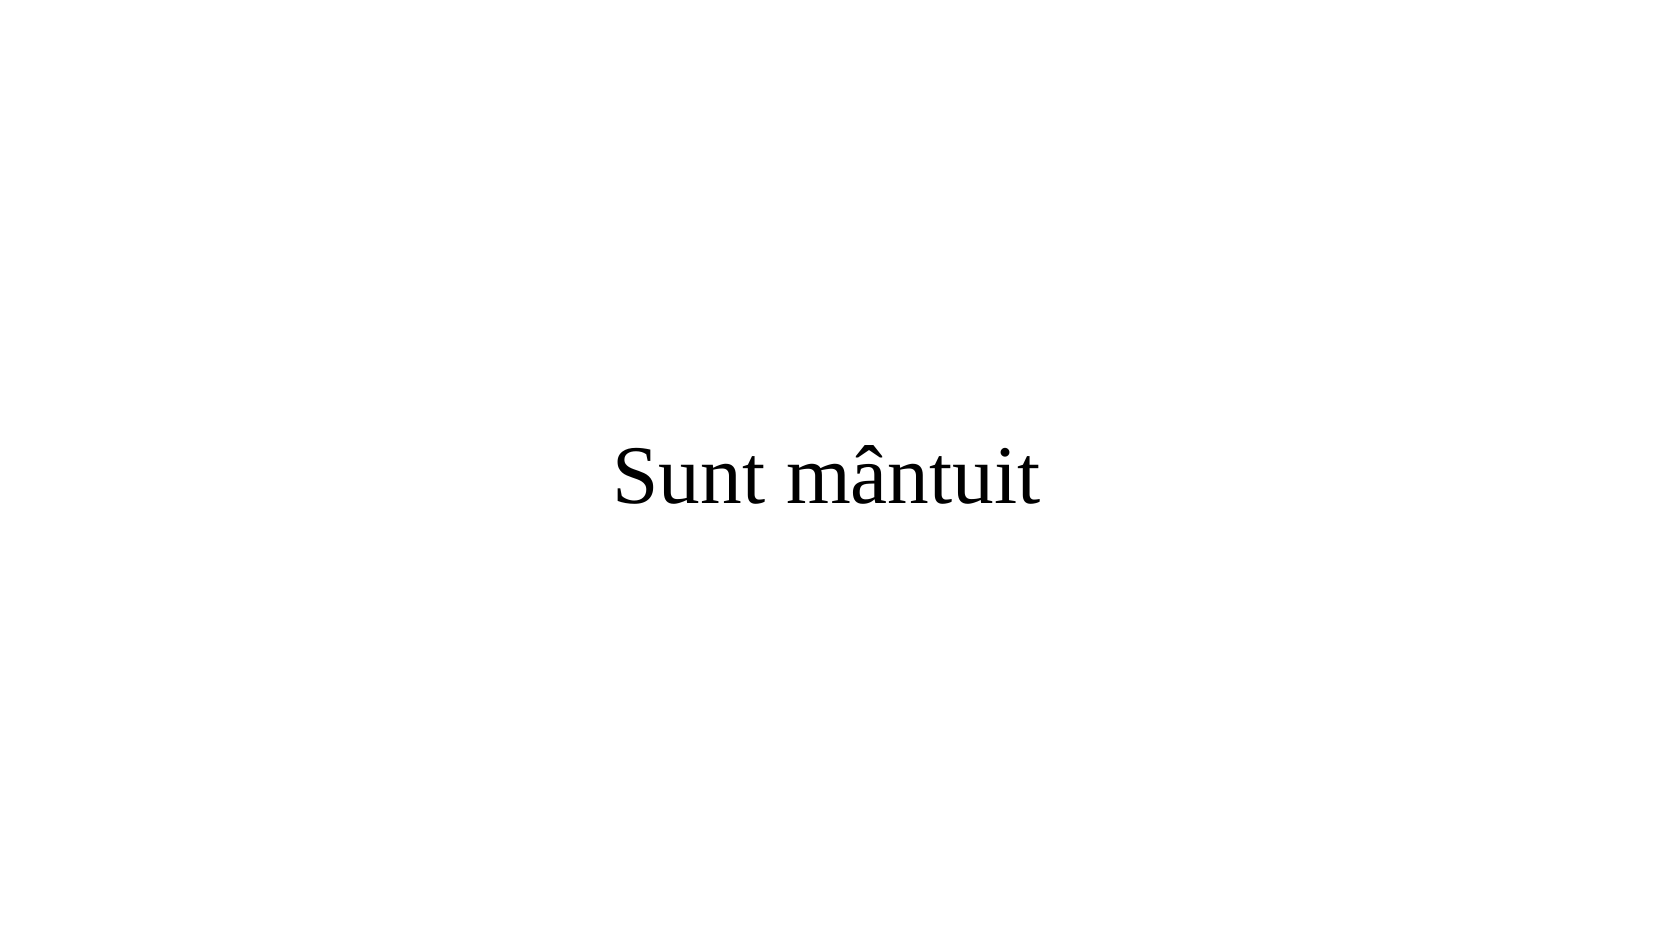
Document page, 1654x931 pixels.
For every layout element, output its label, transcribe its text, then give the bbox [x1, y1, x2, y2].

title Sunt mântuit [165, 420, 1489, 521]
